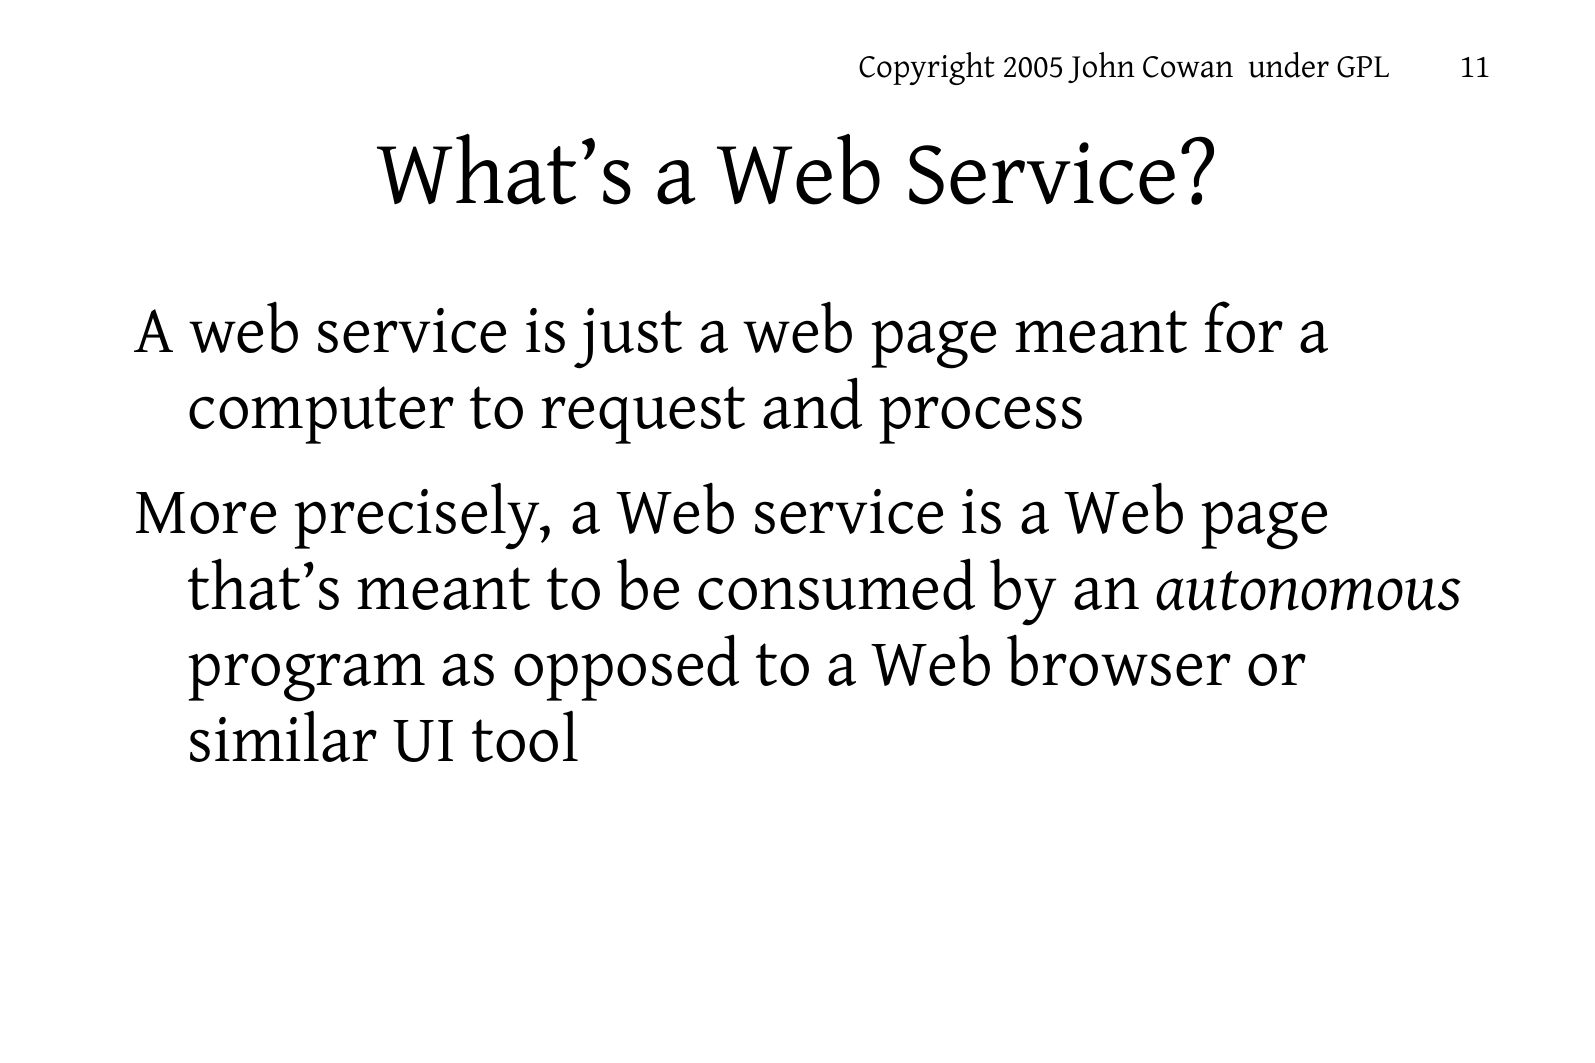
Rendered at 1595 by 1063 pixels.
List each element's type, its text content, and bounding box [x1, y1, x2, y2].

list A web service is just a web page meant for a computer to request and process More precisely, a Web service is a Web page that’s meant to be consumed by an autonomous program as opposed to a Web browser or similar UI tool [117, 295, 1479, 966]
title What’s a Web Service? [117, 88, 1479, 266]
